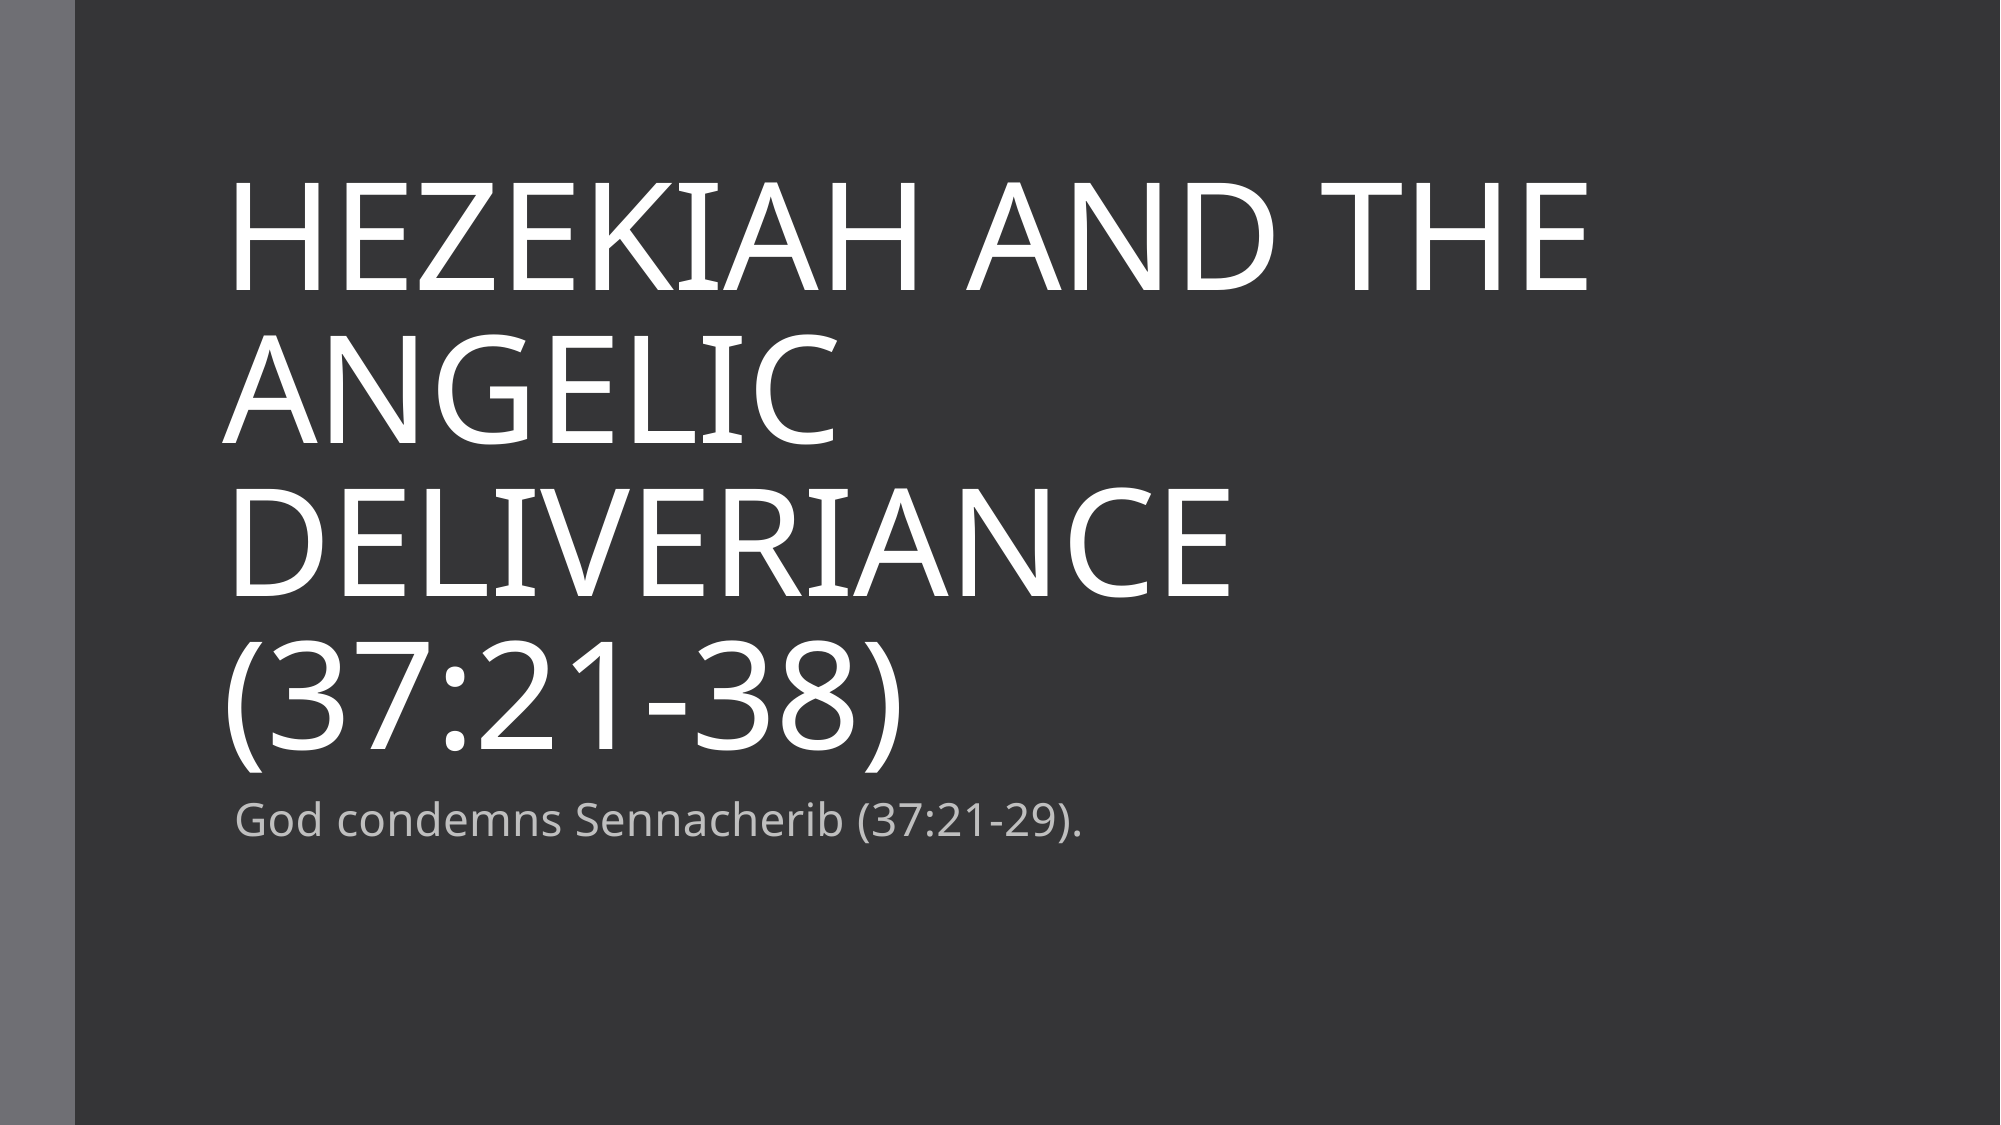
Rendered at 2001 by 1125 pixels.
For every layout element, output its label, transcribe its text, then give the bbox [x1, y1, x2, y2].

title HEZEKIAH AND THE ANGELIC DELIVERIANCE (37:21-38) [206, 124, 1752, 787]
subtitle God condemns Sennacherib (37:21-29). [206, 787, 1752, 1066]
